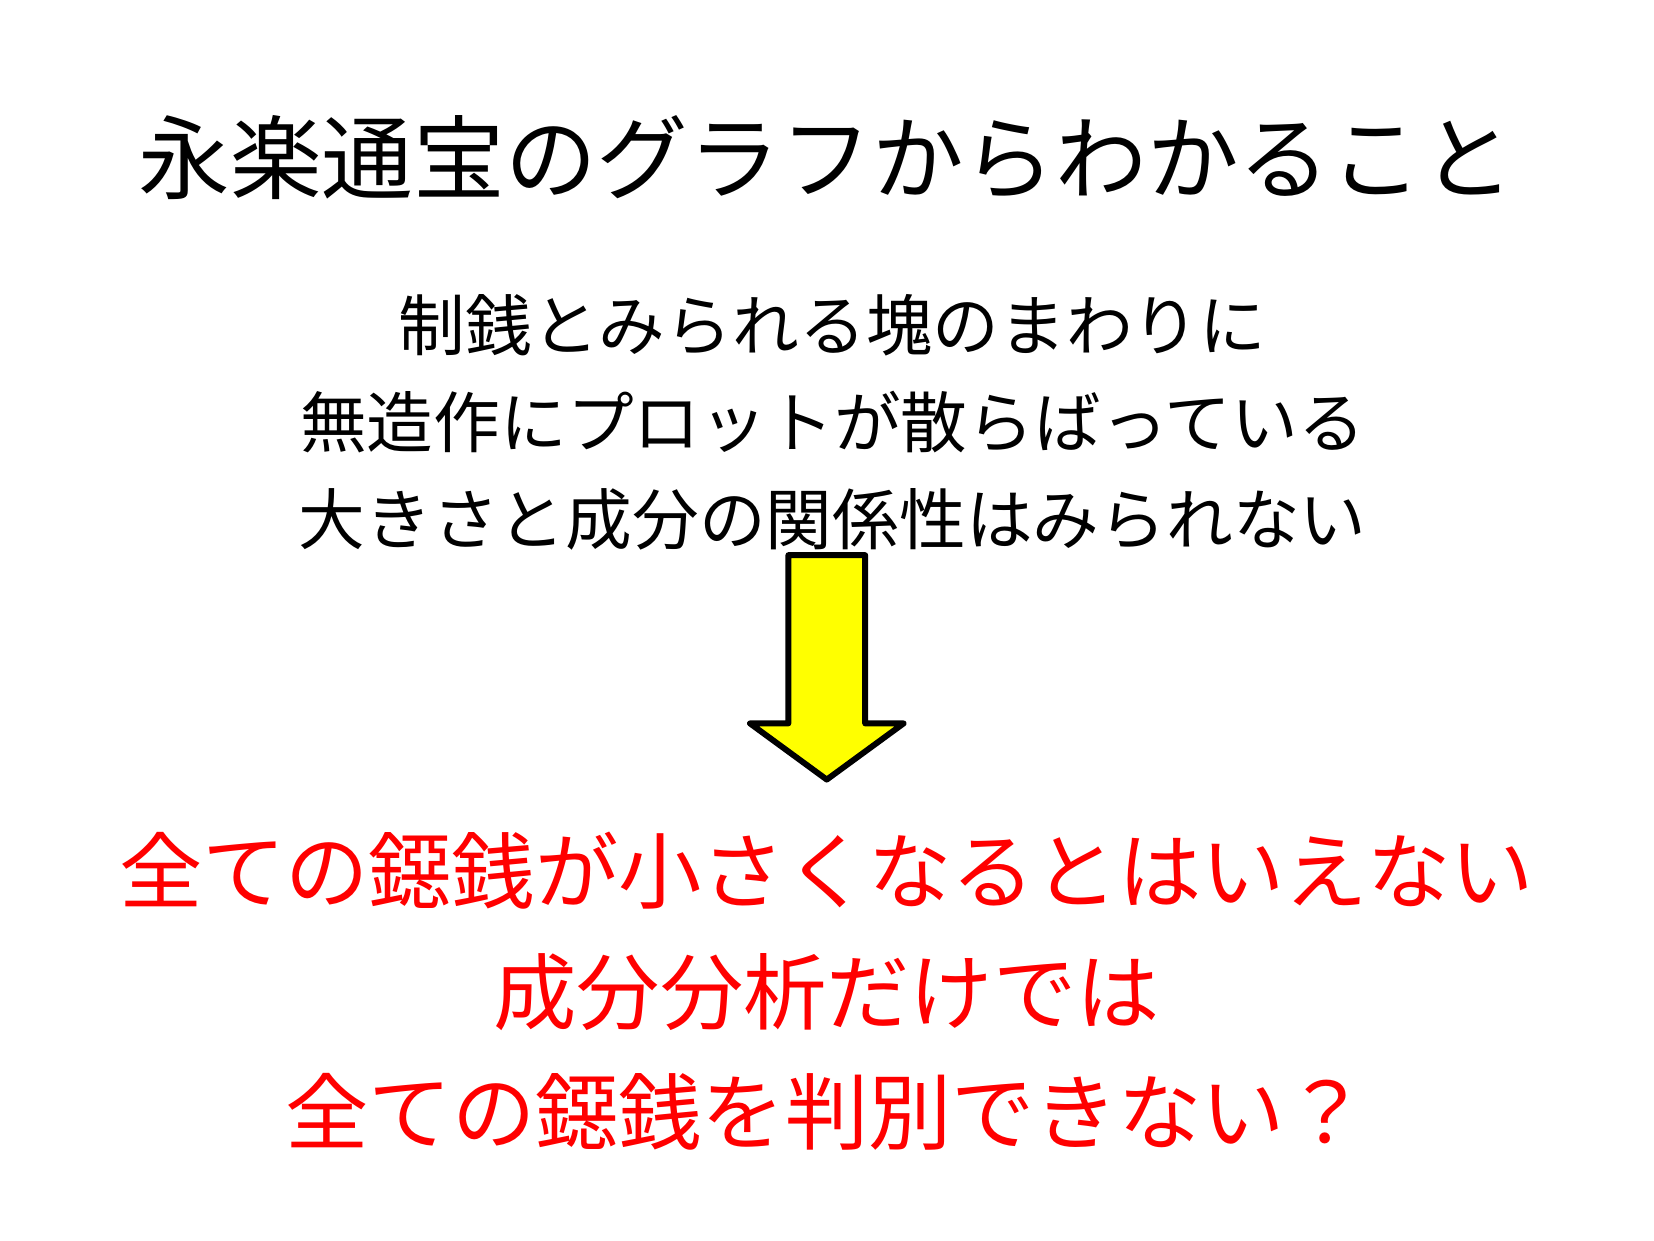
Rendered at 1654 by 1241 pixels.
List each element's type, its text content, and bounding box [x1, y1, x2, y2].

title 永楽通宝のグラフからわかること [82, 49, 1571, 257]
text_box 制銭とみられる塊のまわりに 無造作にプロットが散らばっている 大きさと成分の関係性はみられない [135, 265, 1530, 629]
text_box [750, 555, 904, 780]
text_box 全ての鐚銭が小さくなるとはいえない 成分分析だけでは 全ての鐚銭を判別できない？ [0, 798, 1654, 1241]
